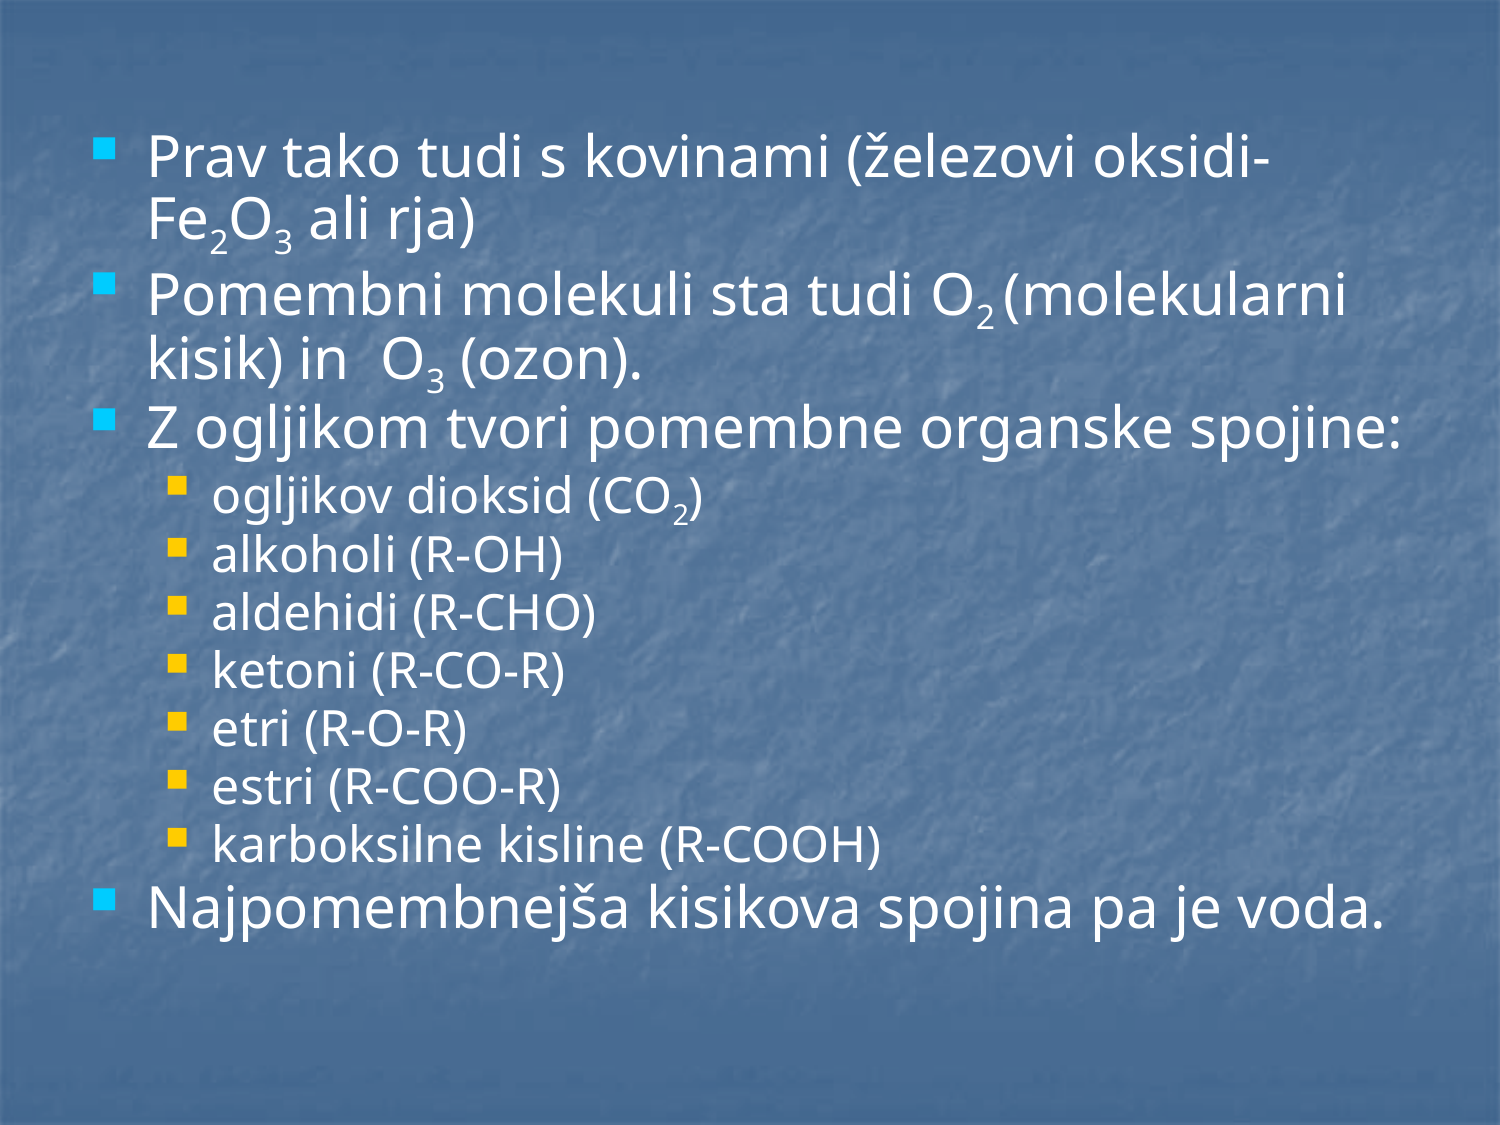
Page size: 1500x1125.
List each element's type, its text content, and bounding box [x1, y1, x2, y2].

picture [0, 0, 1500, 1125]
list Prav tako tudi s kovinami (železovi oksidi- Fe2O3 ali rja) Pomembni molekuli sta tudi O2 (molekularni kisik) in O3 (ozon). Z ogljikom tvori pomembne organske spojine: ogljikov dioksid (CO2) alkoholi (R-OH) aldehidi (R-CHO) ketoni (R-CO-R) etri (R-O-R) estri (R-COO-R) karboksilne kisline (R-COOH) Najpomembnejša kisikova spojina pa je voda. [75, 125, 1425, 1000]
